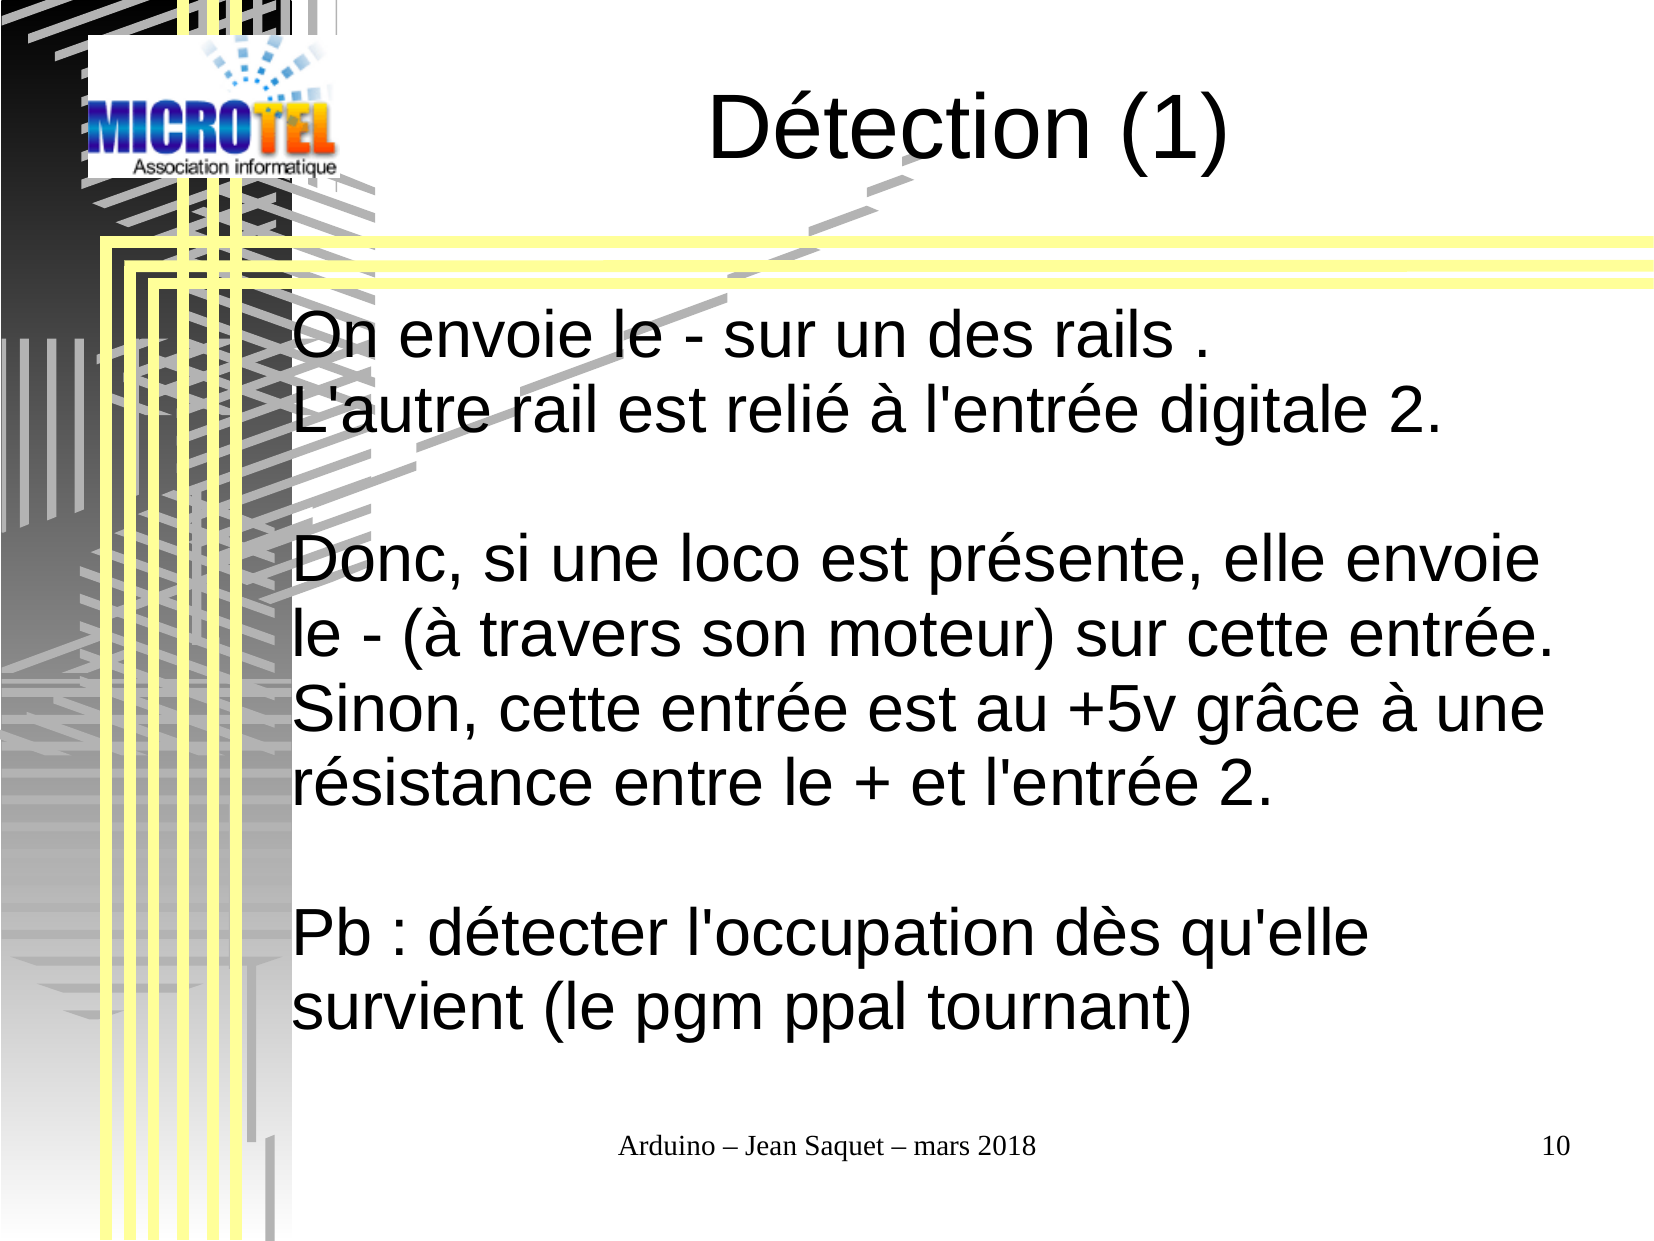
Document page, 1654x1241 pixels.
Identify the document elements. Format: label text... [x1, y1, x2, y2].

subtitle On envoie le - sur un des rails . L'autre rail est relié à l'entrée digitale 2. Donc, si une loco est présente, elle envoie le - (à travers son moteur) sur cette entrée. Sinon, cette entrée est au +5v grâce à une résistance entre le + et l'entrée 2. Pb : détecter l'occupation dès qu'elle survient (le pgm ppal tournant) [291, 297, 1567, 1118]
title Détection (1) [383, 23, 1554, 231]
picture [88, 35, 340, 178]
